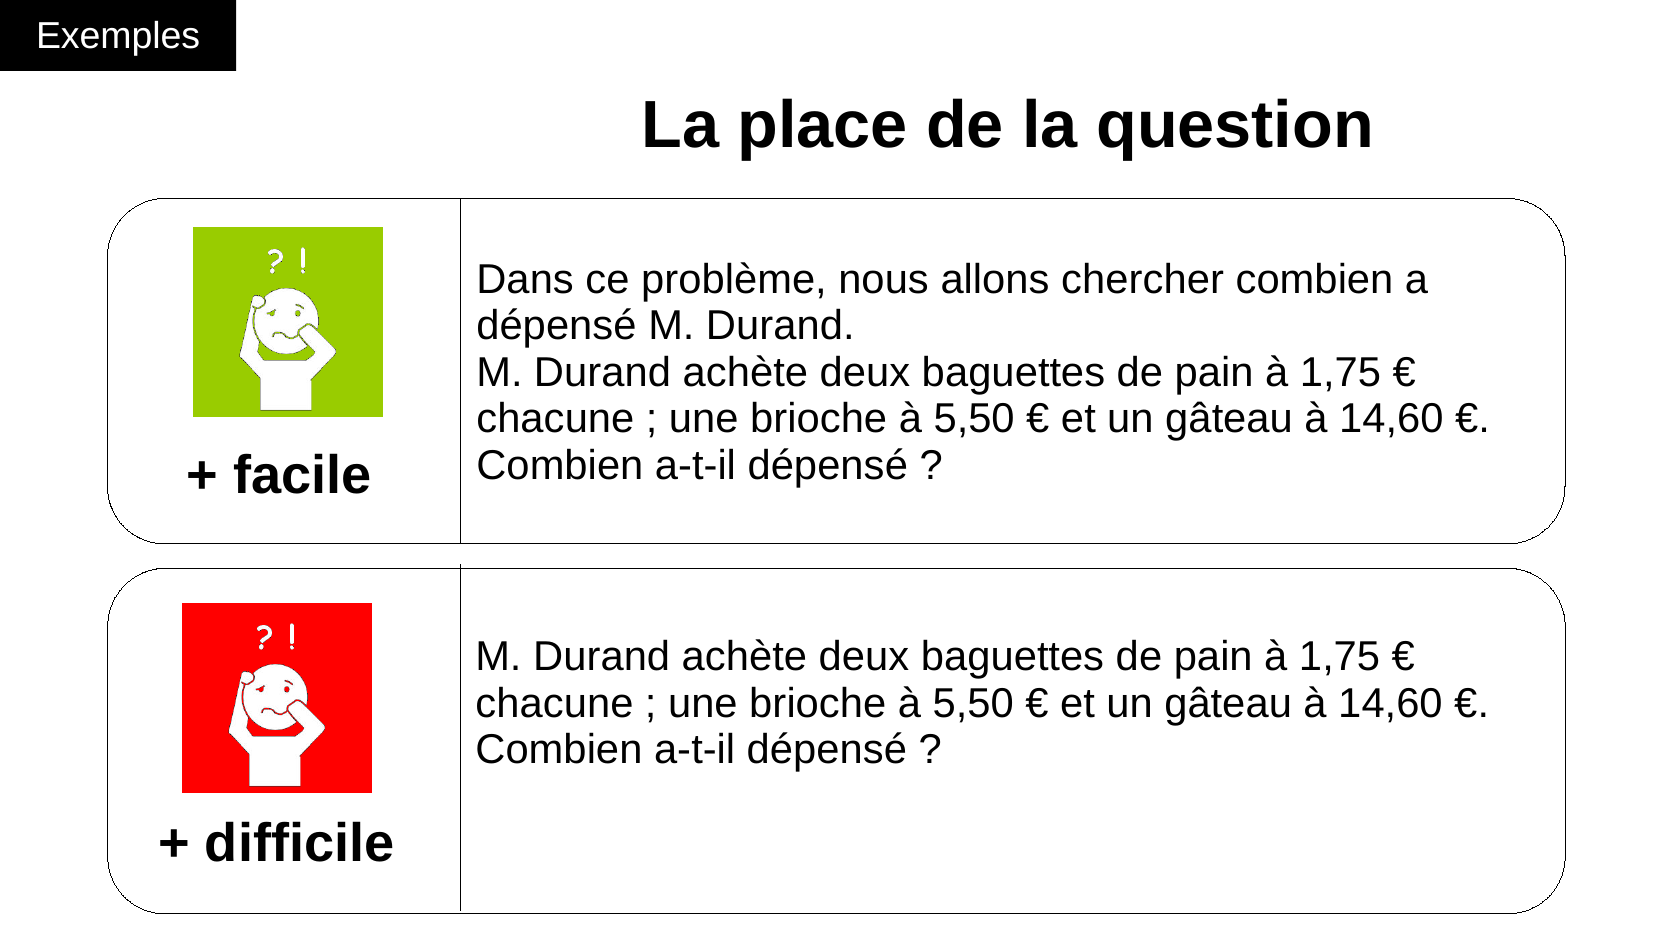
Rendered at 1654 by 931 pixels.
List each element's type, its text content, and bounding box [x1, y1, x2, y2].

text_box + difficile [142, 805, 411, 883]
picture [193, 227, 383, 417]
text_box + facile [171, 437, 388, 515]
text_box M. Durand achète deux baguettes de pain à 1,75 € chacune ; une brioche à 5,50 € et un gâteau à 14,60 €. Combien a-t-il dépensé ? [460, 622, 1525, 783]
text_box Dans ce problème, nous allons chercher combien a dépensé M. Durand. M. Durand achète deux baguettes de pain à 1,75 € chacune ; une brioche à 5,50 € et un gâteau à 14,60 €. Combien a-t-il dépensé ? [461, 242, 1514, 548]
picture [182, 603, 372, 793]
text_box La place de la question [506, 79, 1511, 196]
text_box Exemples [0, 0, 237, 71]
